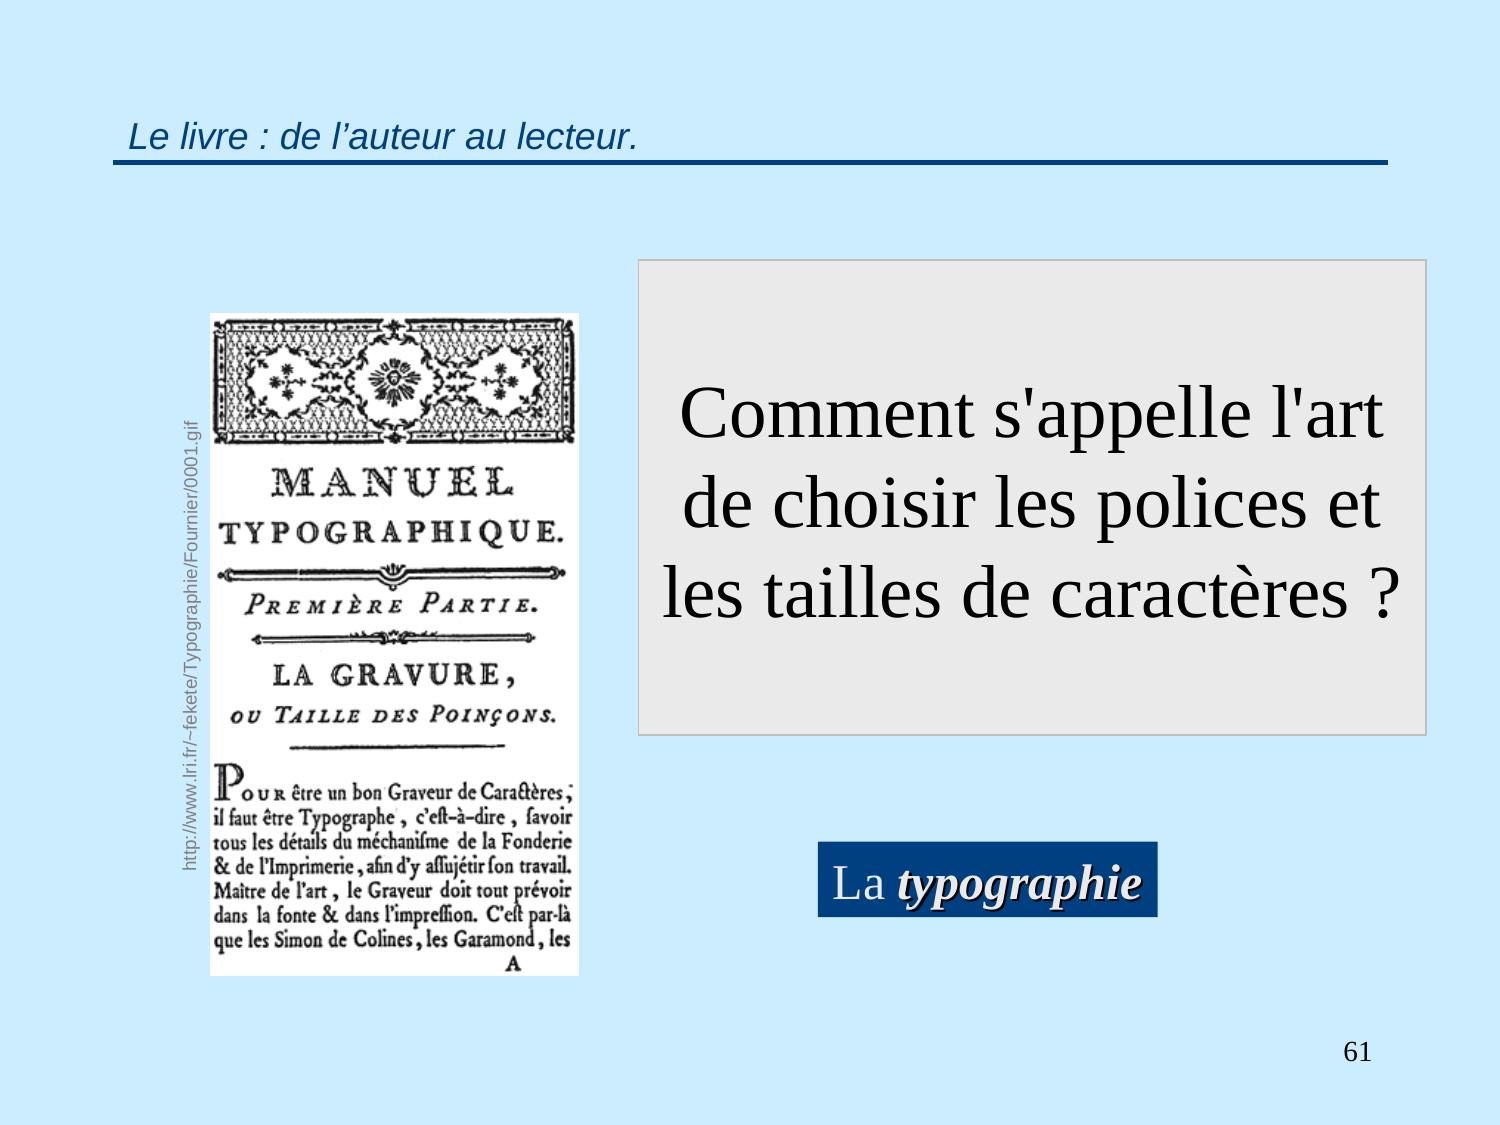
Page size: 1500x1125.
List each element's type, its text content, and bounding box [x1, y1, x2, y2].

text_box Le livre : de l’auteur au lecteur. [113, 104, 655, 160]
picture [210, 313, 579, 976]
title Comment s'appelle l'art de choisir les polices et les tailles de caractères ? [638, 260, 1427, 736]
text_box La typographie [817, 841, 1158, 918]
text_box http://www.lri.fr/~fekete/Typographie/Fournier/0001.gif [169, 405, 210, 887]
